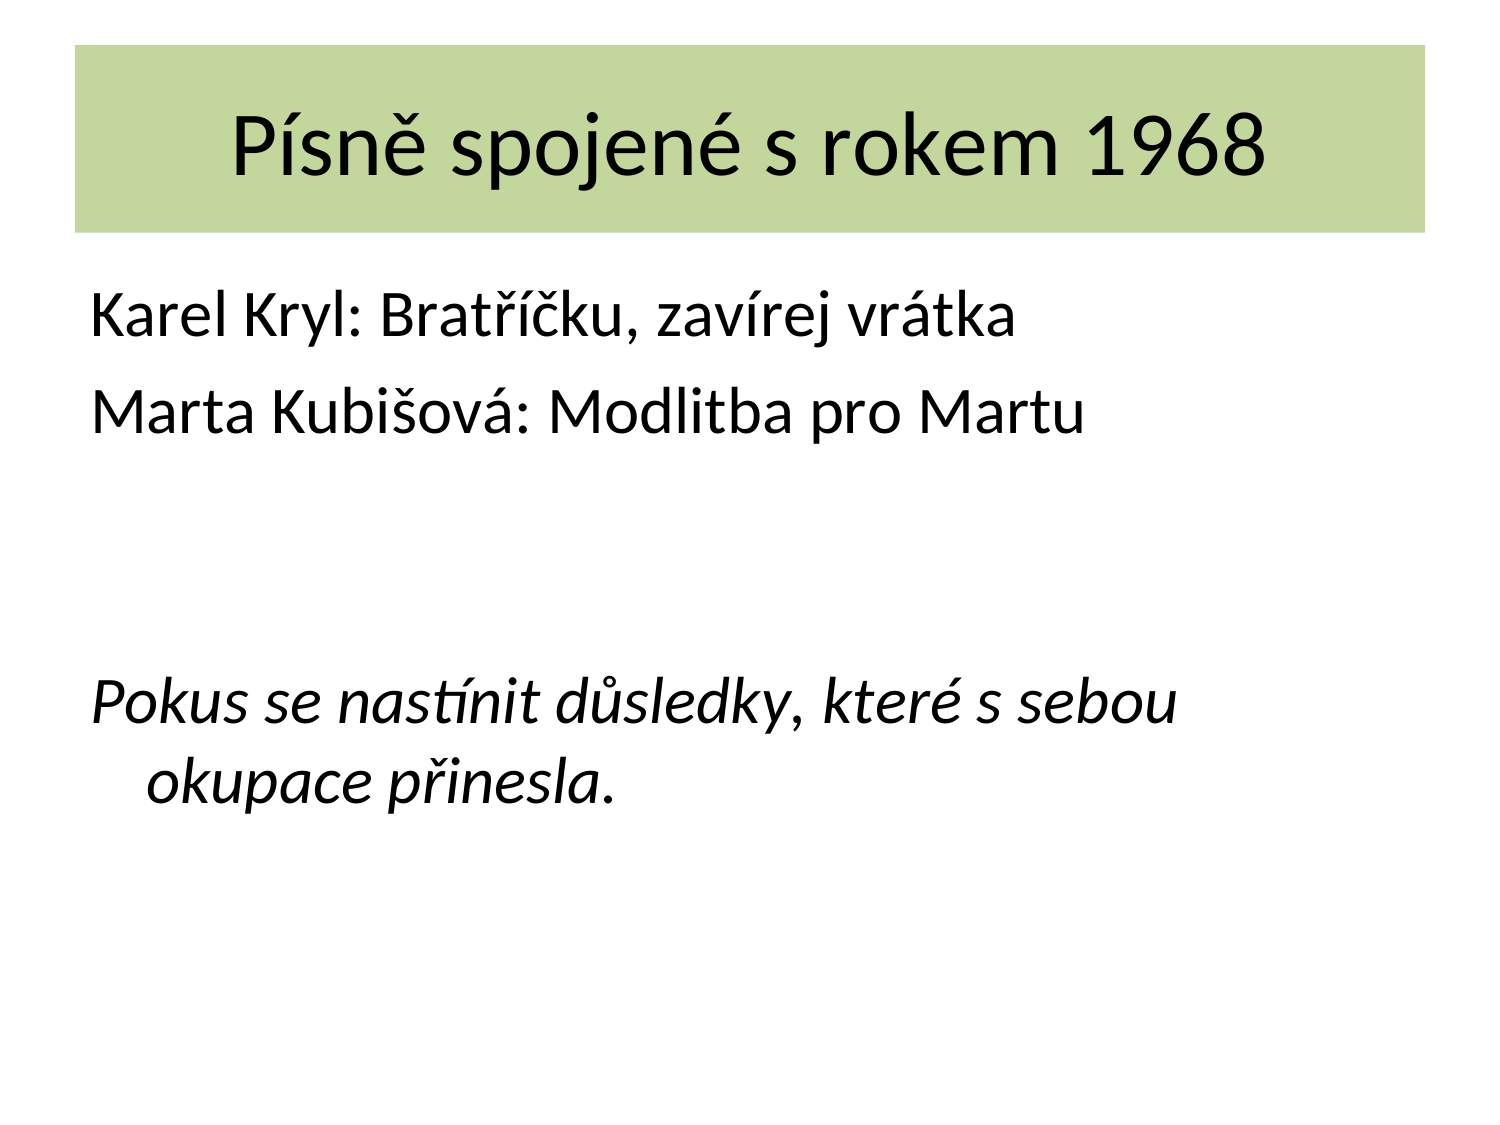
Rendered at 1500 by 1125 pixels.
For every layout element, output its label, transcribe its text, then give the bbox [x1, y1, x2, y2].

title Písně spojené s rokem 1968 [75, 45, 1426, 233]
list Karel Kryl: Bratříčku, zavírej vrátka Marta Kubišová: Modlitba pro Martu Pokus se nastínit důsledky, které s sebou okupace přinesla. [75, 262, 1426, 1006]
